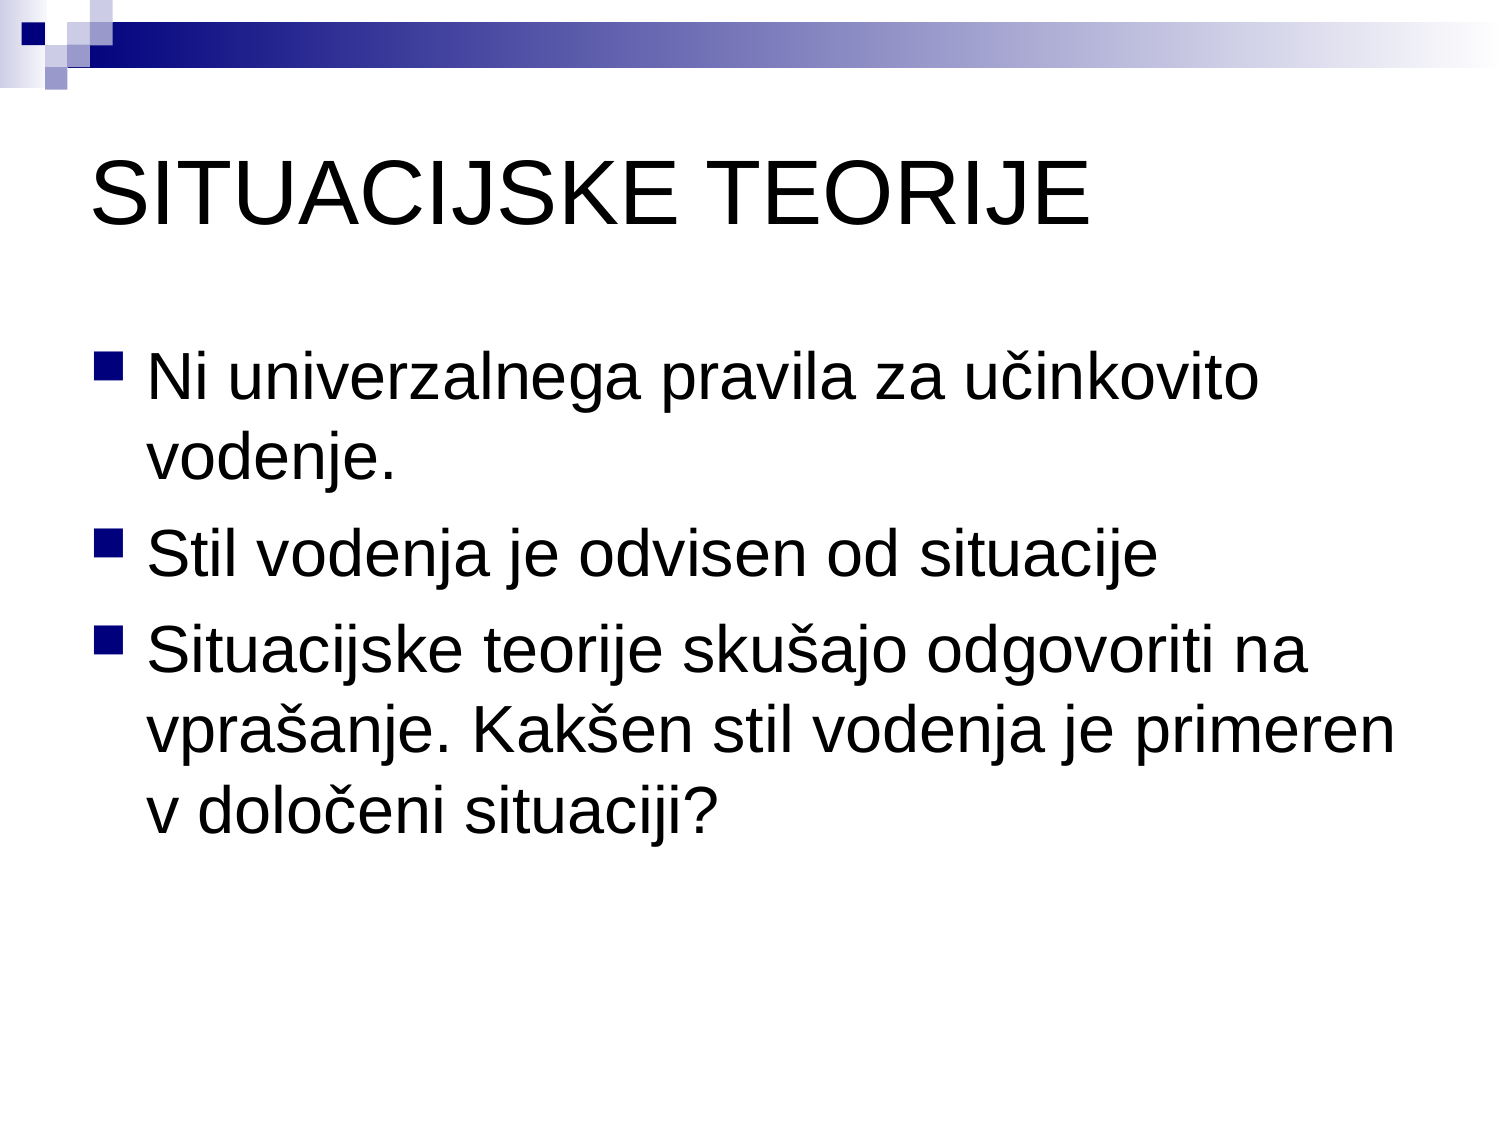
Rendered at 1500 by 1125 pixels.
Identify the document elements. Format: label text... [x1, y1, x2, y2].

list Ni univerzalnega pravila za učinkovito vodenje. Stil vodenja je odvisen od situacije Situacijske teorije skušajo odgovoriti na vprašanje. Kakšen stil vodenja je primeren v določeni situaciji? [75, 324, 1426, 963]
title SITUACIJSKE TEORIJE [75, 75, 1426, 301]
